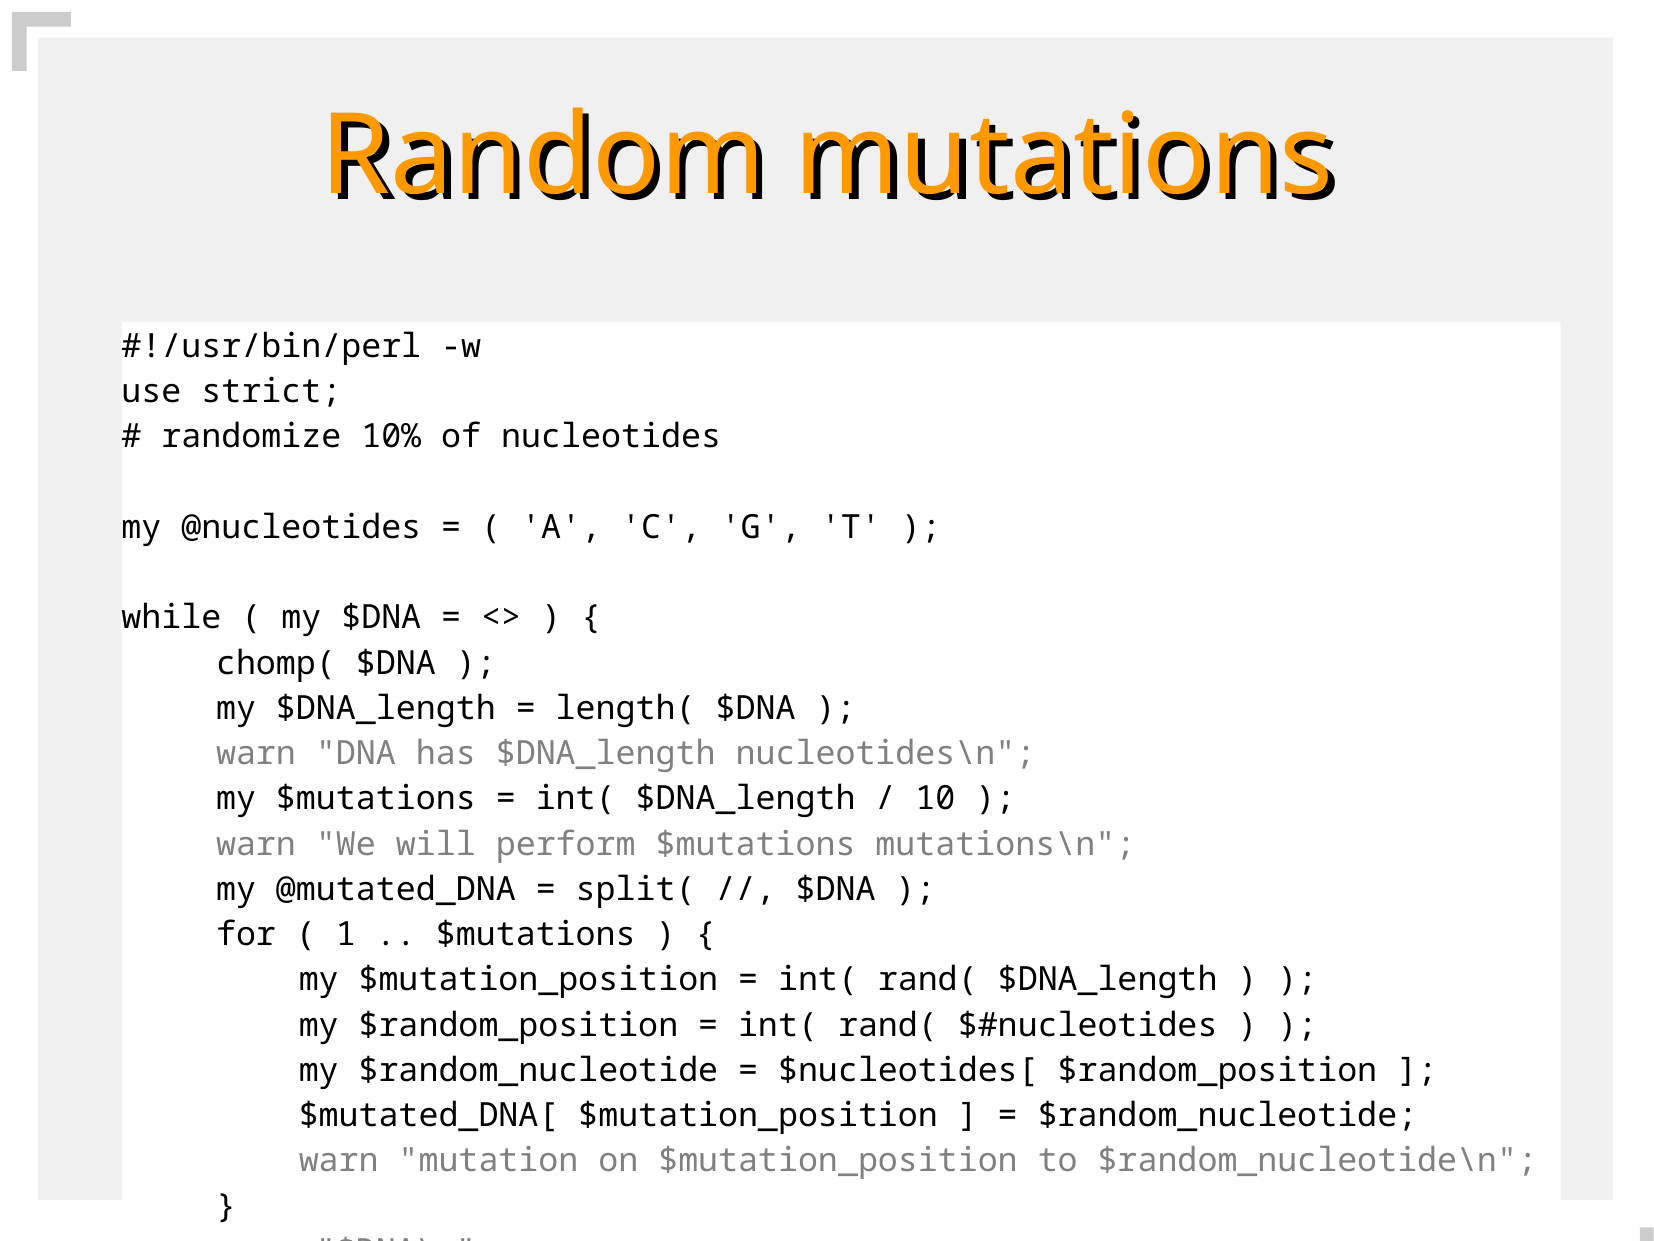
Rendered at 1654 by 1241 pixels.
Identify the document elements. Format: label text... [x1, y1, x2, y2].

list #!/usr/bin/perl -w use strict; # randomize 10% of nucleotides my @nucleotides = ( 'A', 'C', 'G', 'T' ); while ( my $DNA = <> ) { chomp( $DNA ); my $DNA_length = length( $DNA ); warn "DNA has $DNA_length nucleotides\n"; my $mutations = int( $DNA_length / 10 ); warn "We will perform $mutations mutations\n"; my @mutated_DNA = split( //, $DNA ); for ( 1 .. $mutations ) { my $mutation_position = int( rand( $DNA_length ) ); my $random_position = int( rand( $#nucleotides ) ); my $random_nucleotide = $nucleotides[ $random_position ]; $mutated_DNA[ $mutation_position ] = $random_nucleotide; warn "mutation on $mutation_position to $random_nucleotide\n"; } warn "$DNA\n"; print join('', @mutated_DNA),"\n"; } [121, 322, 1561, 1185]
title Random mutations [121, 46, 1534, 254]
